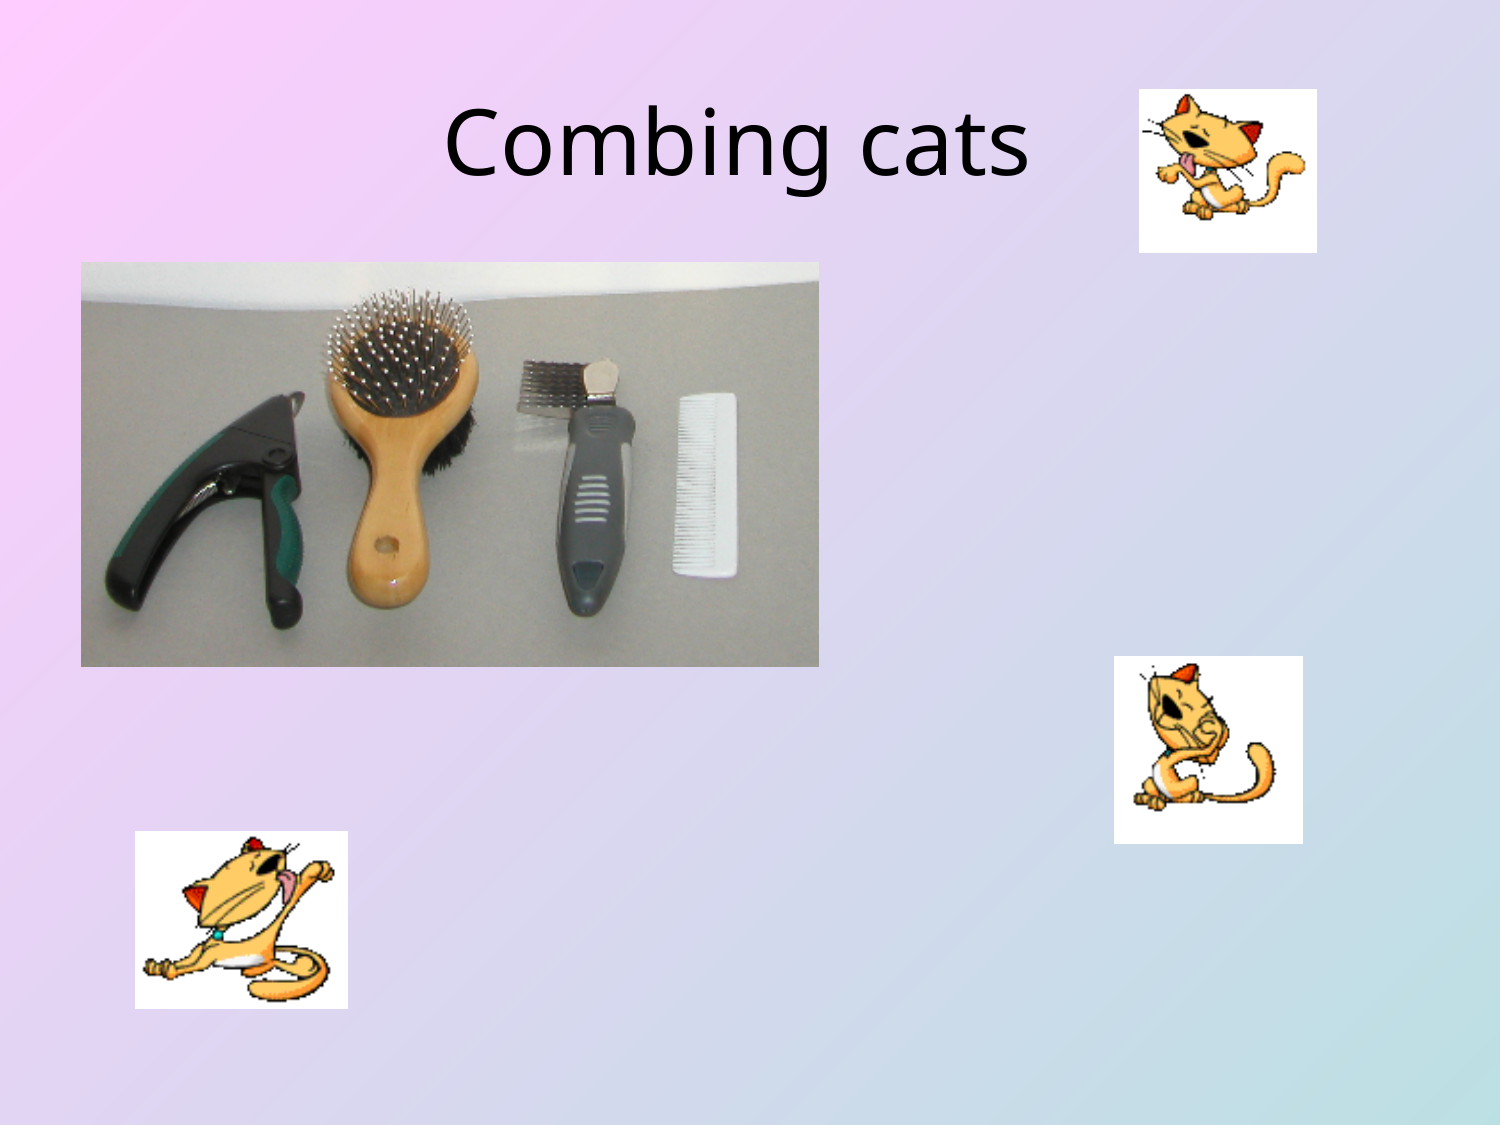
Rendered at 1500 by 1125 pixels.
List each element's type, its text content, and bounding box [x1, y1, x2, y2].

chart [1116, 657, 1306, 847]
chart [82, 263, 821, 670]
chart [135, 831, 349, 1010]
picture [81, 262, 819, 667]
picture [1114, 656, 1303, 844]
picture [135, 831, 348, 1009]
title Combing cats [75, 45, 1425, 233]
picture [1139, 89, 1317, 253]
chart [1139, 90, 1318, 255]
